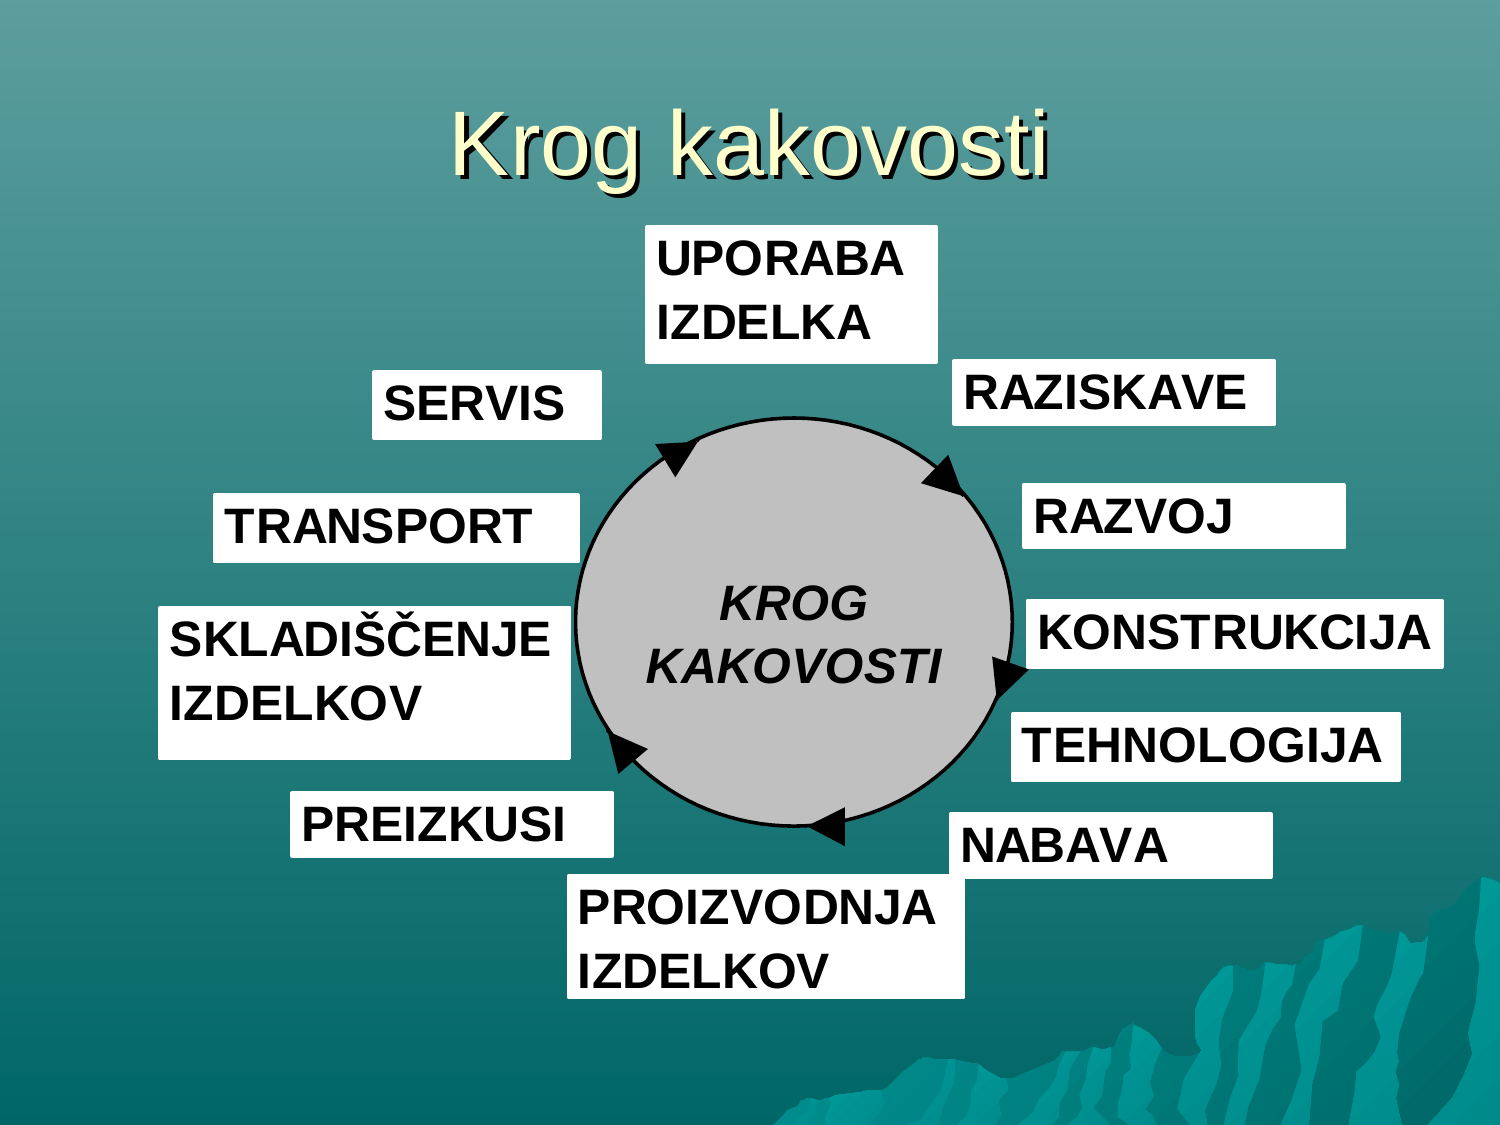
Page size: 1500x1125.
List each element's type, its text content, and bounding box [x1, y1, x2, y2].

text_box [0, 168, 1500, 1100]
title Krog kakovosti [75, 45, 1426, 168]
